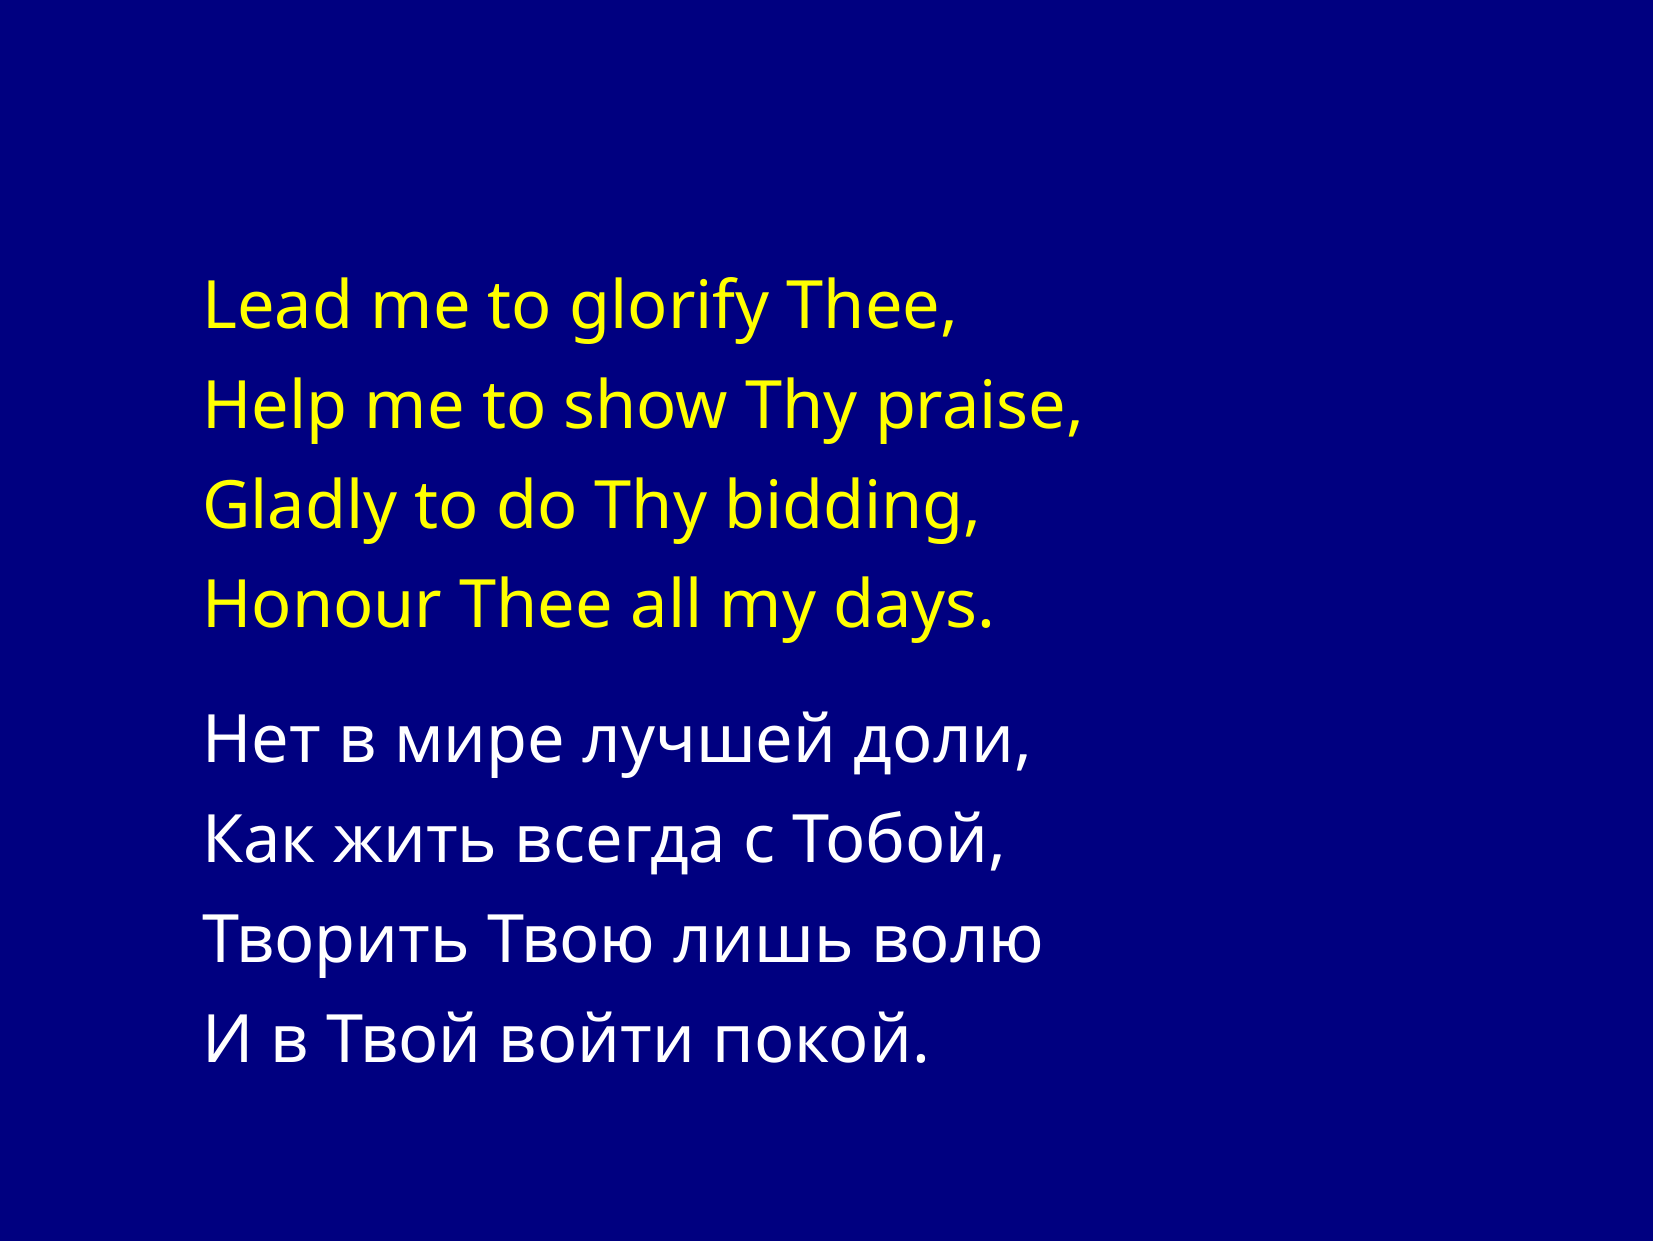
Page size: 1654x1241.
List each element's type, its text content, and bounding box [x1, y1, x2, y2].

text_box Нет в мире лучшей доли, Как жить всегда с Тобой, Творить Твою лишь волю И в Твой войти покой. [75, 675, 1576, 1163]
text_box Lead me to glorify Thee, Help me to show Thy praise, Gladly to do Thy bidding, Honour Thee all my days. [75, 150, 1576, 638]
